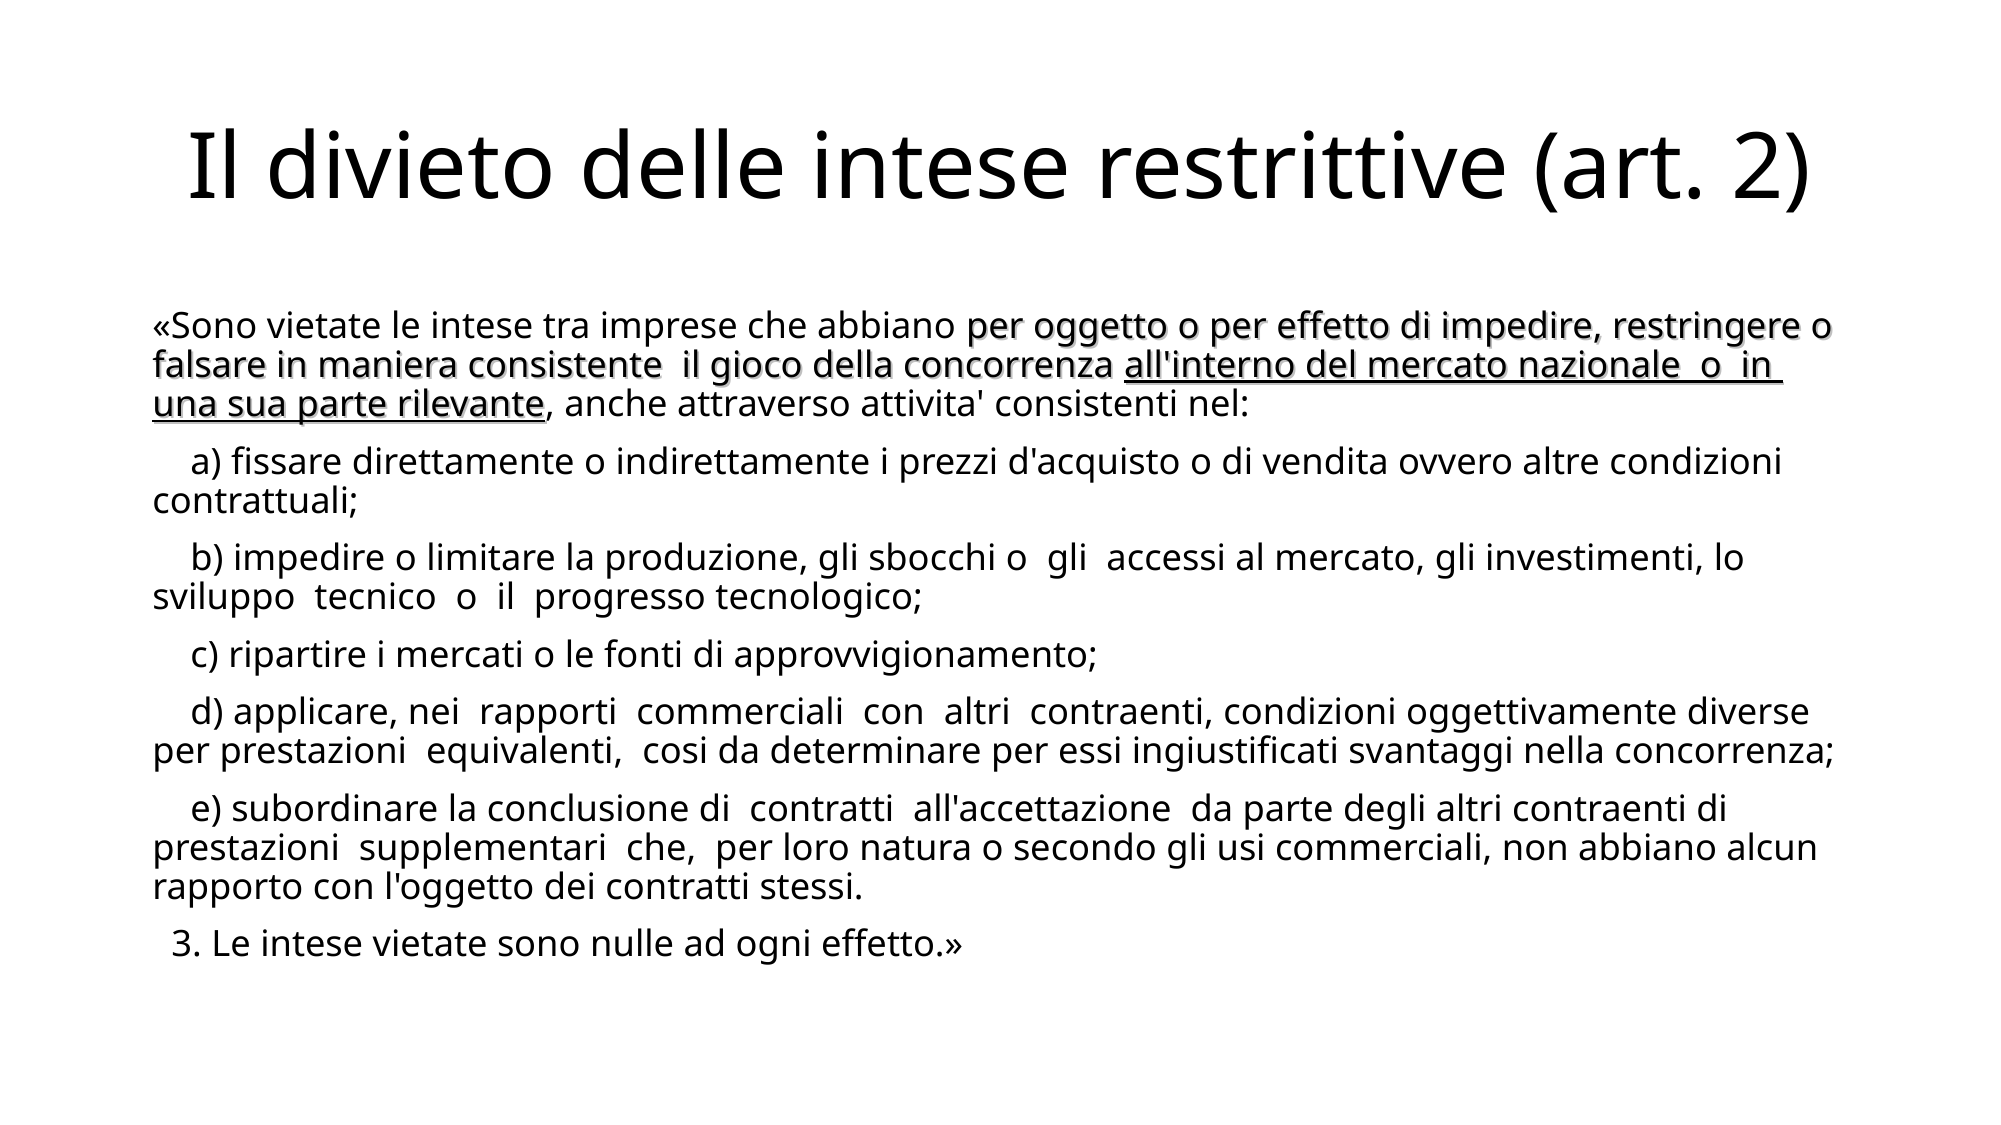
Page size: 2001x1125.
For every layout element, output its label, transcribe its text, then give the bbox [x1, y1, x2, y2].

title Il divieto delle intese restrittive (art. 2) [137, 59, 1863, 278]
list «Sono vietate le intese tra imprese che abbiano per oggetto o per effetto di impedire, restringere o falsare in maniera consistente il gioco della concorrenza all'interno del mercato nazionale o in una sua parte rilevante, anche attraverso attivita' consistenti nel: a) fissare direttamente o indirettamente i prezzi d'acquisto o di vendita ovvero altre condizioni contrattuali; b) impedire o limitare la produzione, gli sbocchi o gli accessi al mercato, gli investimenti, lo sviluppo tecnico o il progresso tecnologico; c) ripartire i mercati o le fonti di approvvigionamento; d) applicare, nei rapporti commerciali con altri contraenti, condizioni oggettivamente diverse per prestazioni equivalenti, cosi da determinare per essi ingiustificati svantaggi nella concorrenza; e) subordinare la conclusione di contratti all'accettazione da parte degli altri contraenti di prestazioni supplementari che, per loro natura o secondo gli usi commerciali, non abbiano alcun rapporto con l'oggetto dei contratti stessi. 3. Le intese vietate sono nulle ad ogni effetto.» [137, 299, 1863, 1014]
